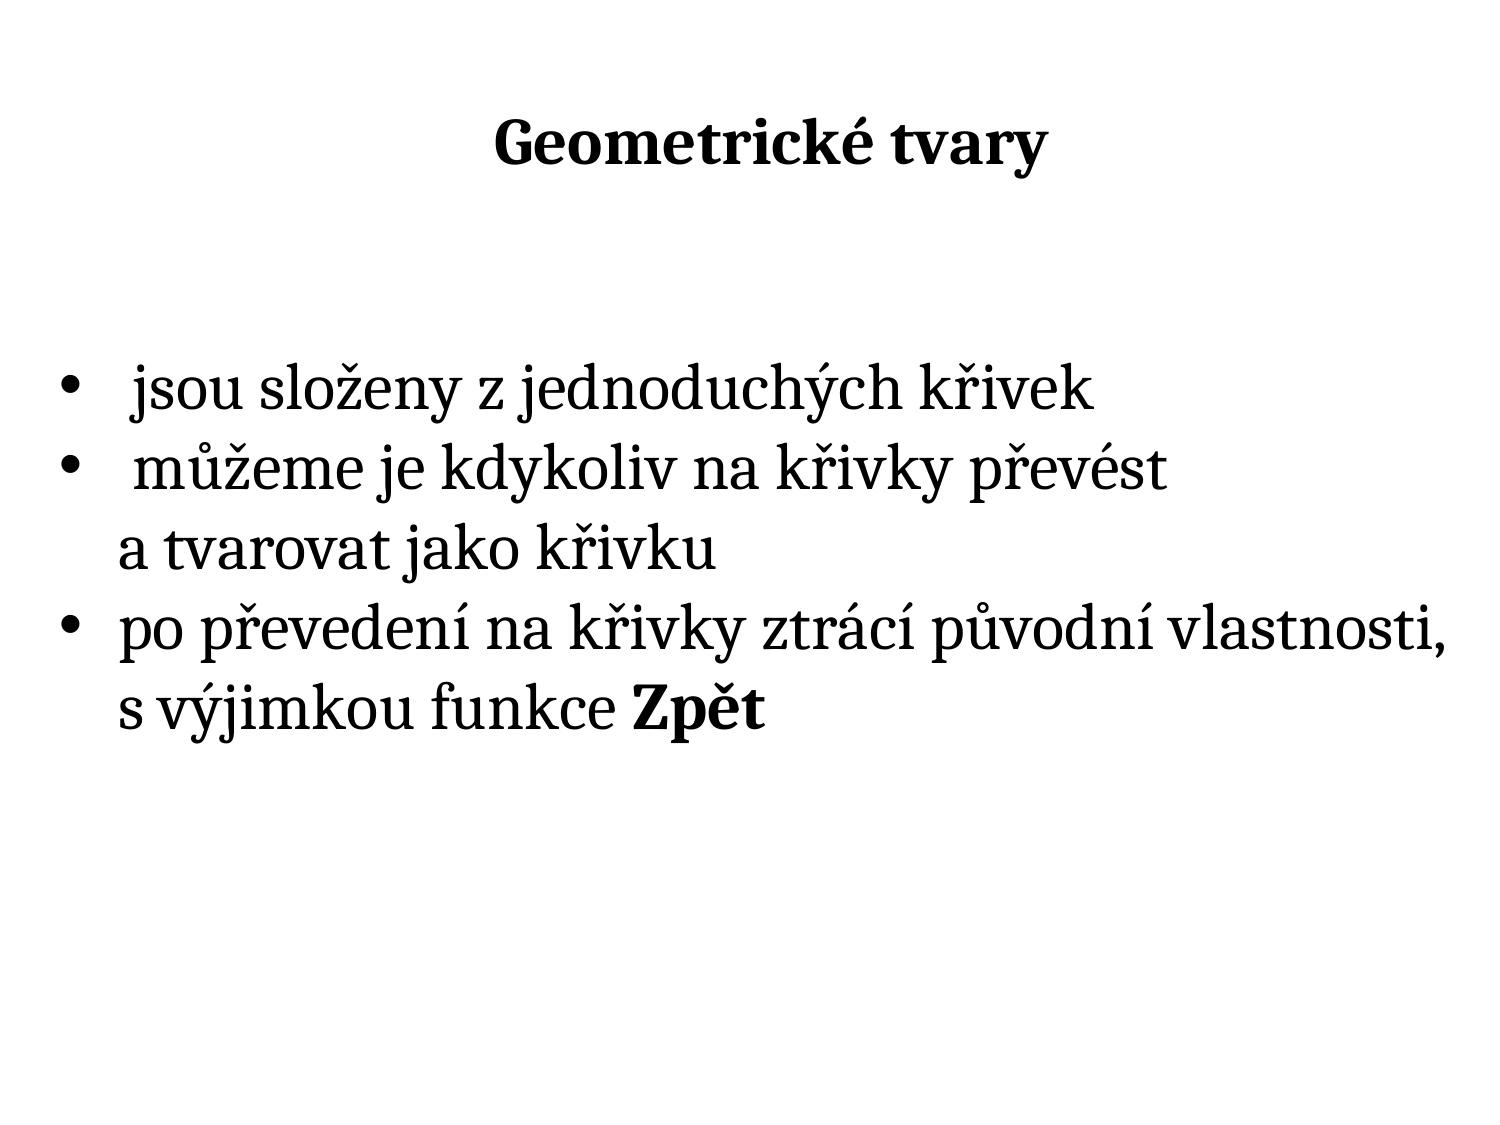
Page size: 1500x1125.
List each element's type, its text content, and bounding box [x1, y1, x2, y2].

text_box Geometrické tvary [0, 90, 1500, 186]
text_box jsou složeny z jednoduchých křivek můžeme je kdykoliv na křivky převést a tvarovat jako křivku po převedení na křivky ztrácí původní vlastnosti, s výjimkou funkce Zpět [0, 255, 1500, 796]
